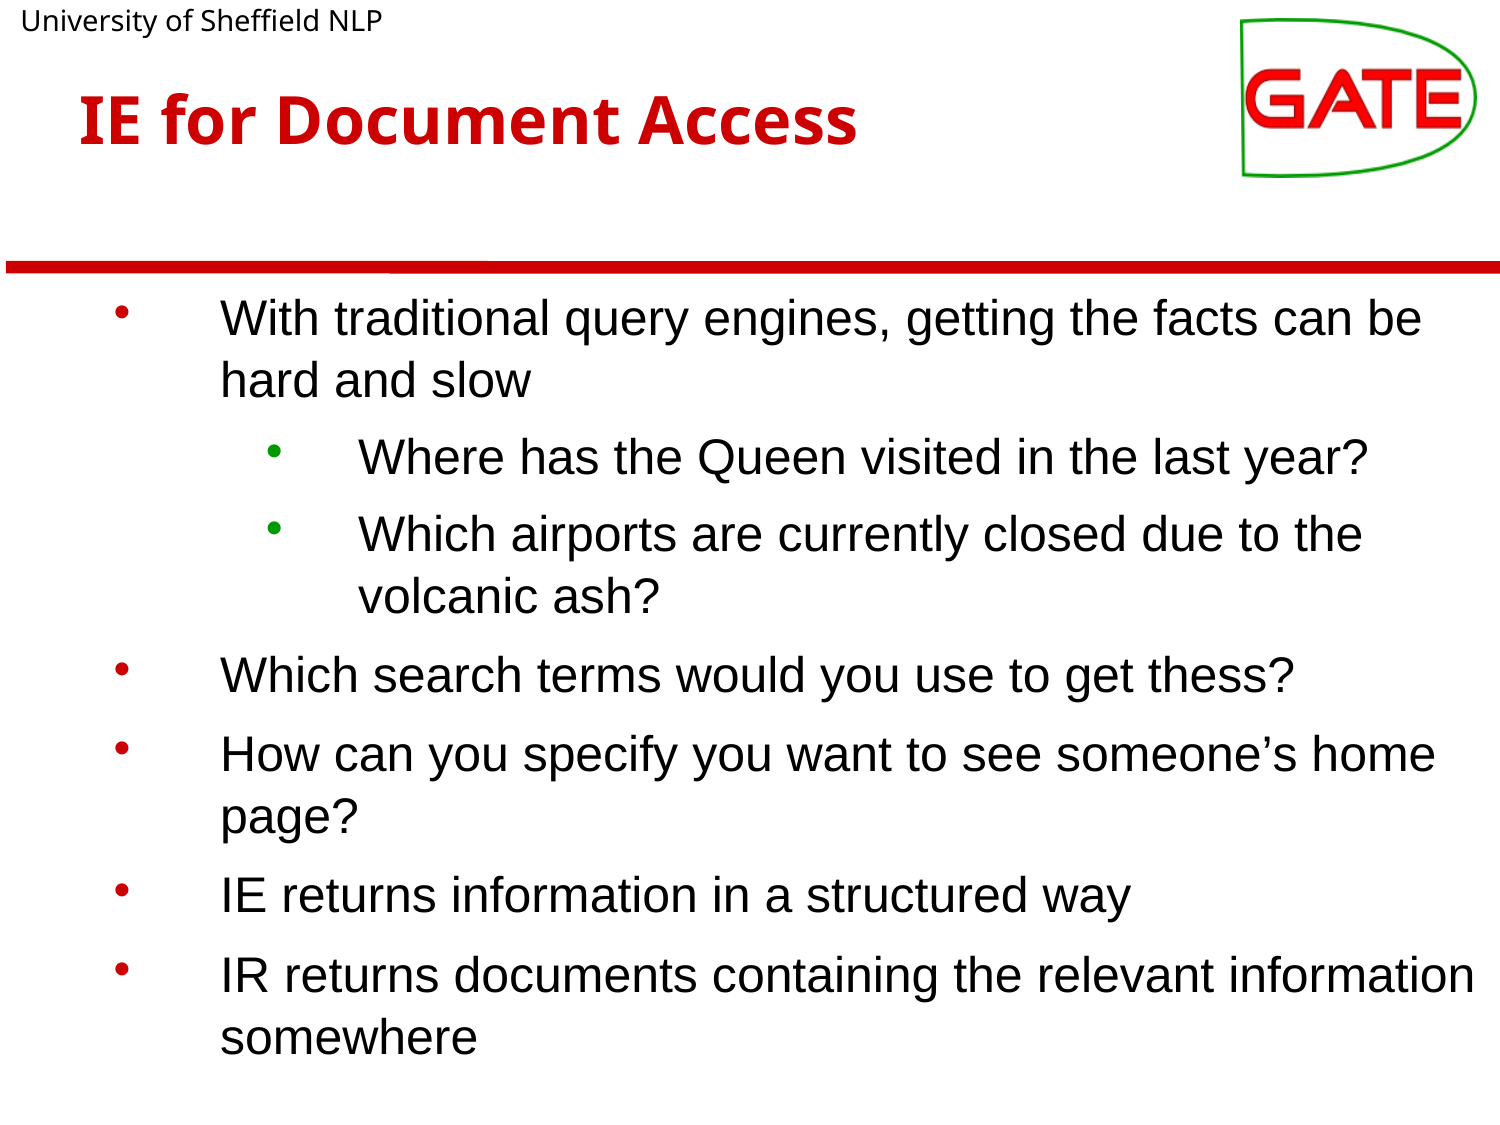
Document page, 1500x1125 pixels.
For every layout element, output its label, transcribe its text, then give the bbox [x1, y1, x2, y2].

picture [1340, 18, 1477, 178]
title IE for Document Access [64, 17, 1340, 218]
list With traditional query engines, getting the facts can be hard and slow Where has the Queen visited in the last year? Which airports are currently closed due to the volcanic ash? Which search terms would you use to get thess? How can you specify you want to see someone’s home page? IE returns information in a structured way IR returns documents containing the relevant information somewhere [82, 275, 1500, 1090]
